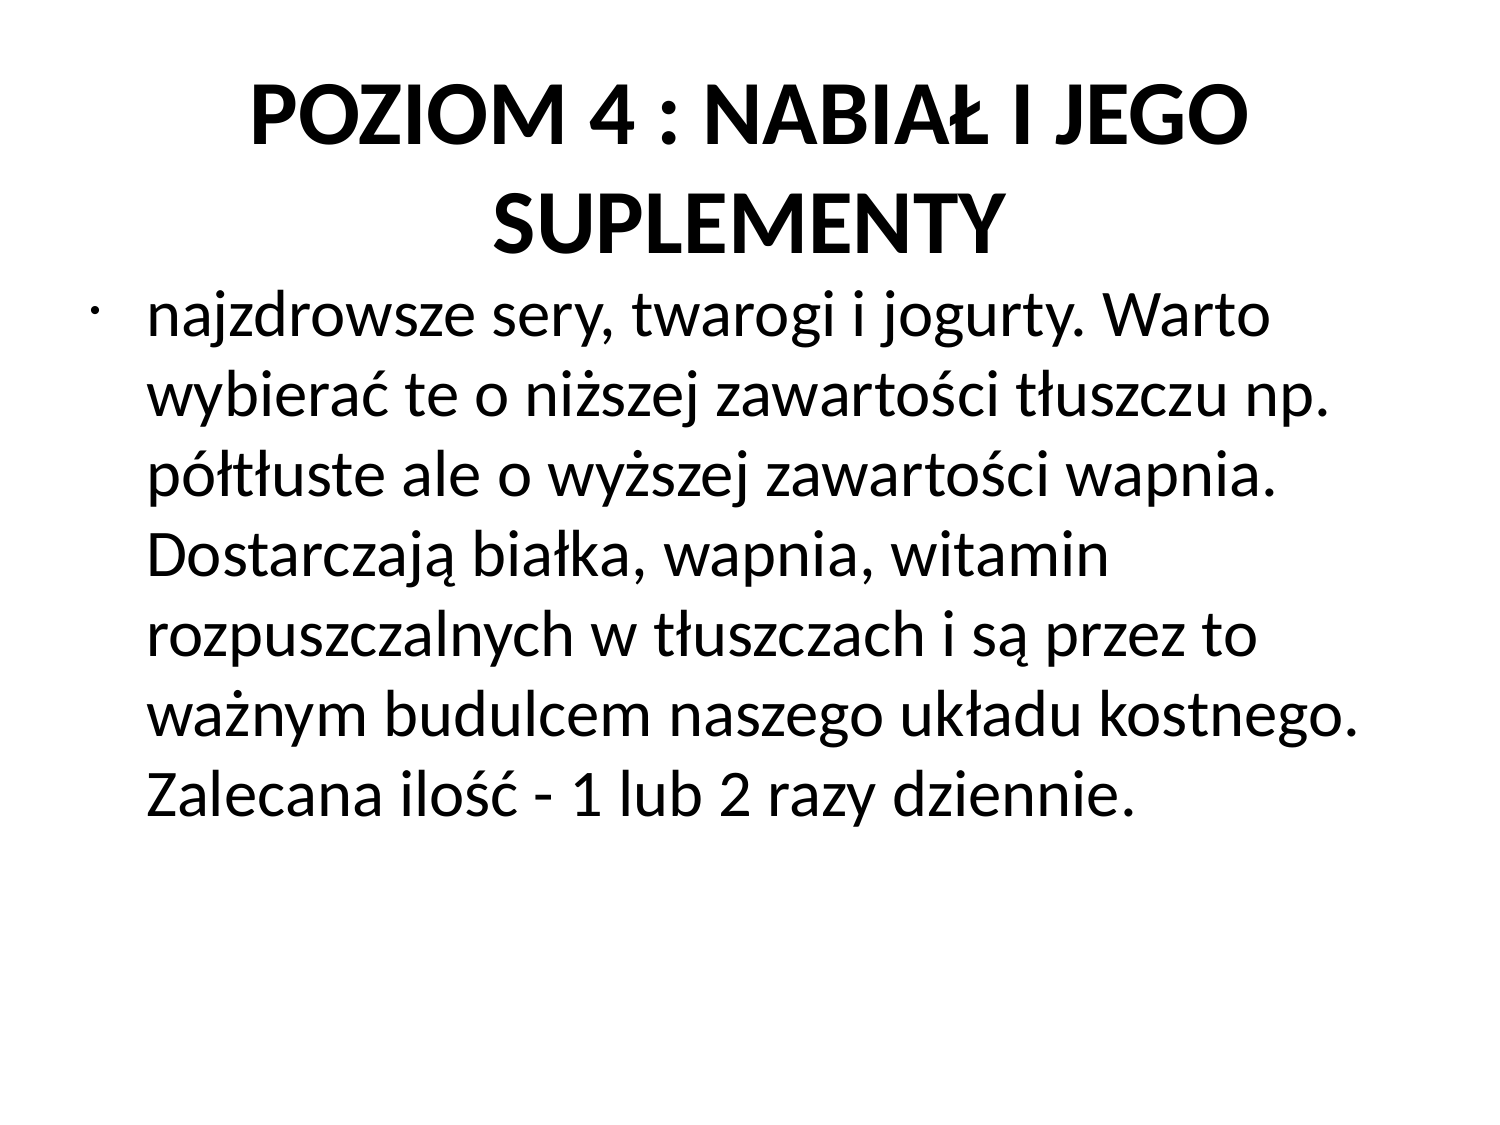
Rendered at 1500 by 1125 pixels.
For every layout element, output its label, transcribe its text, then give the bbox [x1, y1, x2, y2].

title POZIOM 4 : NABIAŁ I JEGO SUPLEMENTY [75, 45, 1425, 233]
list najzdrowsze sery, twarogi i jogurty. Warto wybierać te o niższej zawartości tłuszczu np. półtłuste ale o wyższej zawartości wapnia. Dostarczają białka, wapnia, witamin rozpuszczalnych w tłuszczach i są przez to ważnym budulcem naszego układu kostnego. Zalecana ilość - 1 lub 2 razy dziennie. [75, 262, 1425, 1005]
